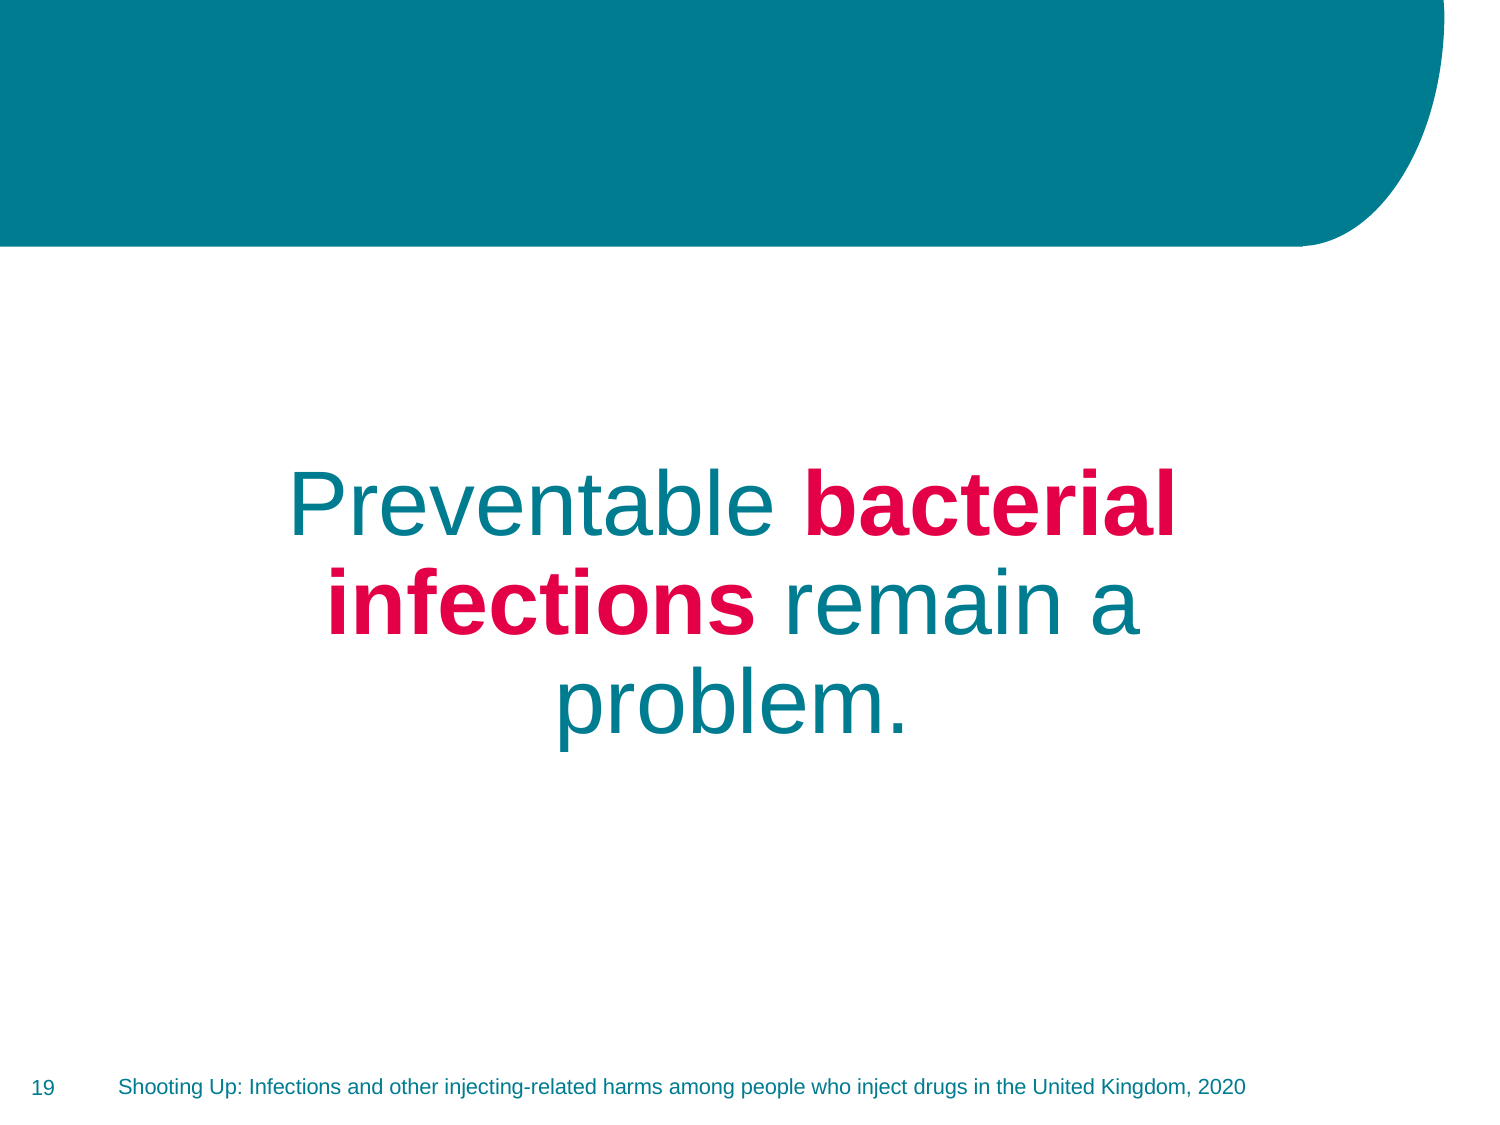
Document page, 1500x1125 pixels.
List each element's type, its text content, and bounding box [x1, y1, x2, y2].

title Preventable bacterial infections remain a problem. [239, 449, 1228, 521]
text_box Shooting Up: Infections and other injecting-related harms among people who inject drugs in the United Kingdom, 2020 [103, 1056, 1335, 1116]
text_box [16, 1056, 90, 1117]
